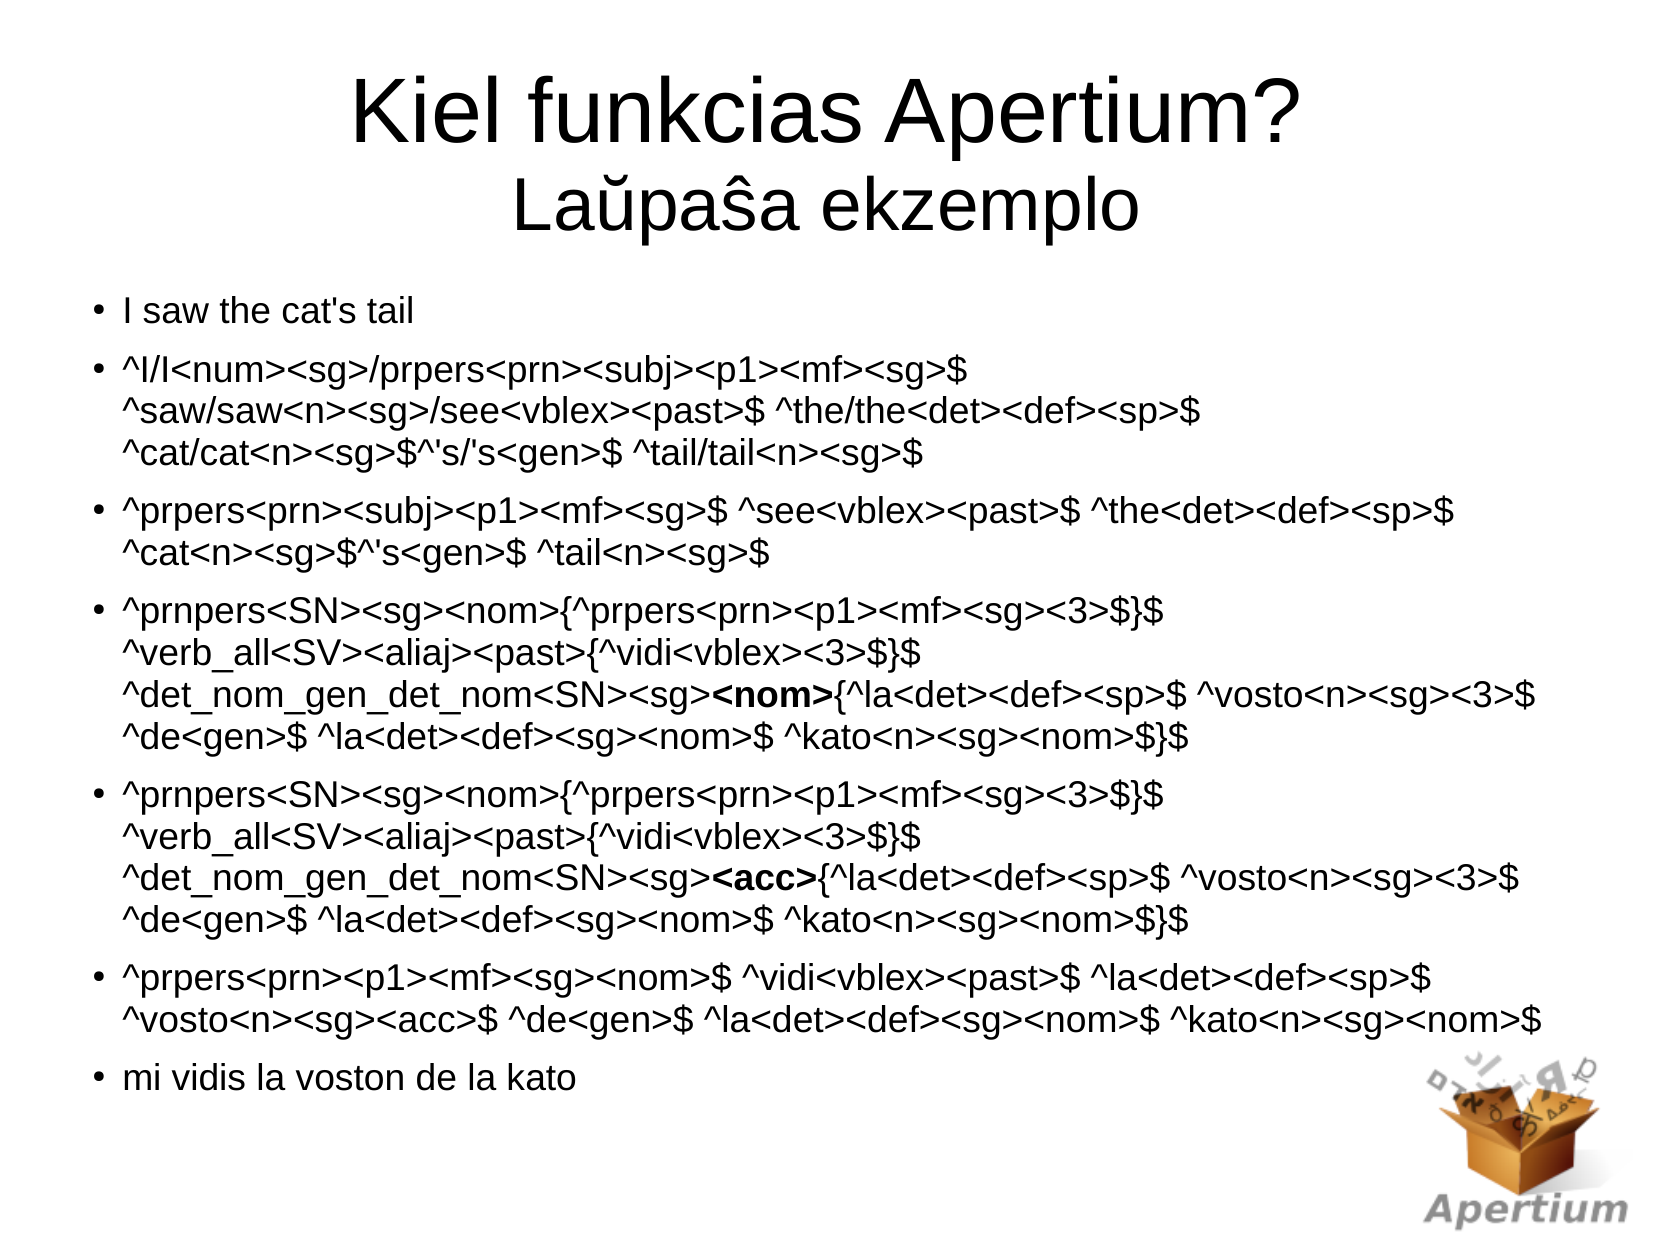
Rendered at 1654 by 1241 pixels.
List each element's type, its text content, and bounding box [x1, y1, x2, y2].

picture [1417, 1033, 1633, 1241]
list I saw the cat's tail ^I/I<num><sg>/prpers<prn><subj><p1><mf><sg>$ ^saw/saw<n><sg>/see<vblex><past>$ ^the/the<det><def><sp>$ ^cat/cat<n><sg>$^'s/'s<gen>$ ^tail/tail<n><sg>$ ^prpers<prn><subj><p1><mf><sg>$ ^see<vblex><past>$ ^the<det><def><sp>$ ^cat<n><sg>$^'s<gen>$ ^tail<n><sg>$ ^prnpers<SN><sg><nom>{^prpers<prn><p1><mf><sg><3>$}$ ^verb_all<SV><aliaj><past>{^vidi<vblex><3>$}$ ^det_nom_gen_det_nom<SN><sg><nom>{^la<det><def><sp>$ ^vosto<n><sg><3>$ ^de<gen>$ ^la<det><def><sg><nom>$ ^kato<n><sg><nom>$}$ ^prnpers<SN><sg><nom>{^prpers<prn><p1><mf><sg><3>$}$ ^verb_all<SV><aliaj><past>{^vidi<vblex><3>$}$ ^det_nom_gen_det_nom<SN><sg><acc>{^la<det><def><sp>$ ^vosto<n><sg><3>$ ^de<gen>$ ^la<det><def><sg><nom>$ ^kato<n><sg><nom>$}$ ^prpers<prn><p1><mf><sg><nom>$ ^vidi<vblex><past>$ ^la<det><def><sp>$ ^vosto<n><sg><acc>$ ^de<gen>$ ^la<det><def><sg><nom>$ ^kato<n><sg><nom>$ mi vidis la voston de la kato [82, 290, 1571, 1109]
title Kiel funkcias Apertium? Laŭpaŝa ekzemplo [82, 49, 1571, 257]
